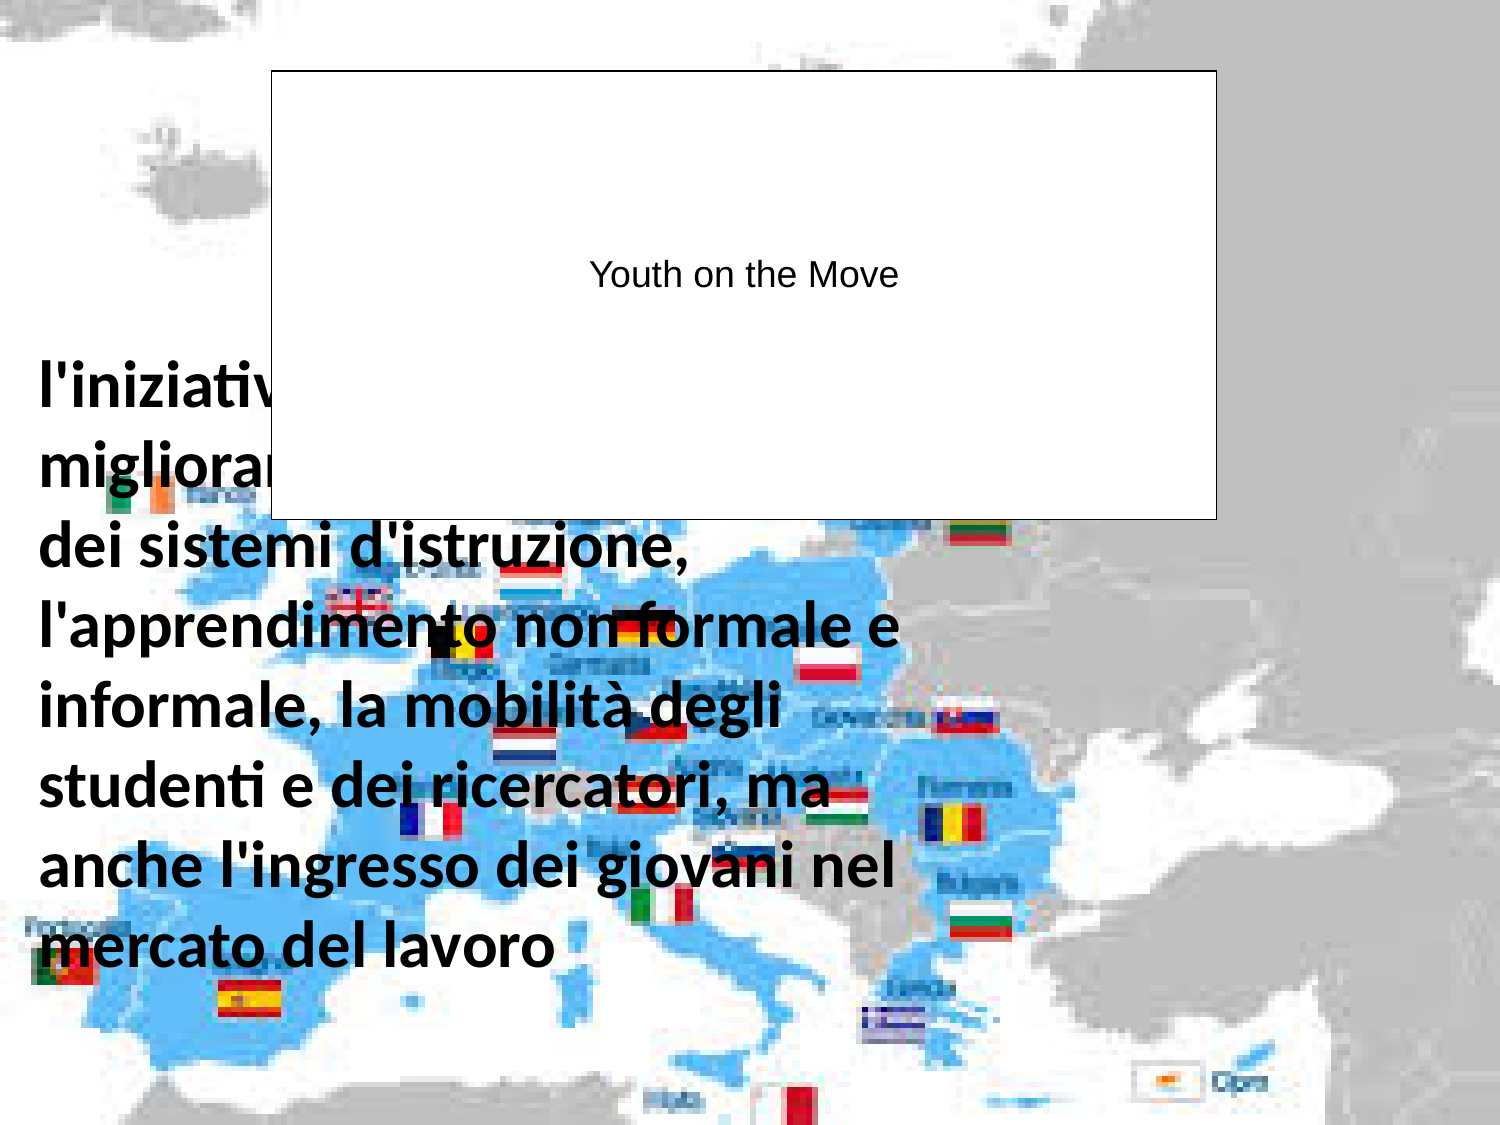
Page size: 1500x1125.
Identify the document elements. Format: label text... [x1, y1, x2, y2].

text_box Youth on the Move [271, 70, 1217, 520]
text_box l'iniziativa Youth on the move, per migliorare soprattutto l'efficienza dei sistemi d'istruzione, l'apprendimento non formale e informale, la mobilità degli studenti e dei ricercatori, ma anche l'ingresso dei giovani nel mercato del lavoro [23, 333, 1016, 709]
picture [0, 0, 1500, 1125]
